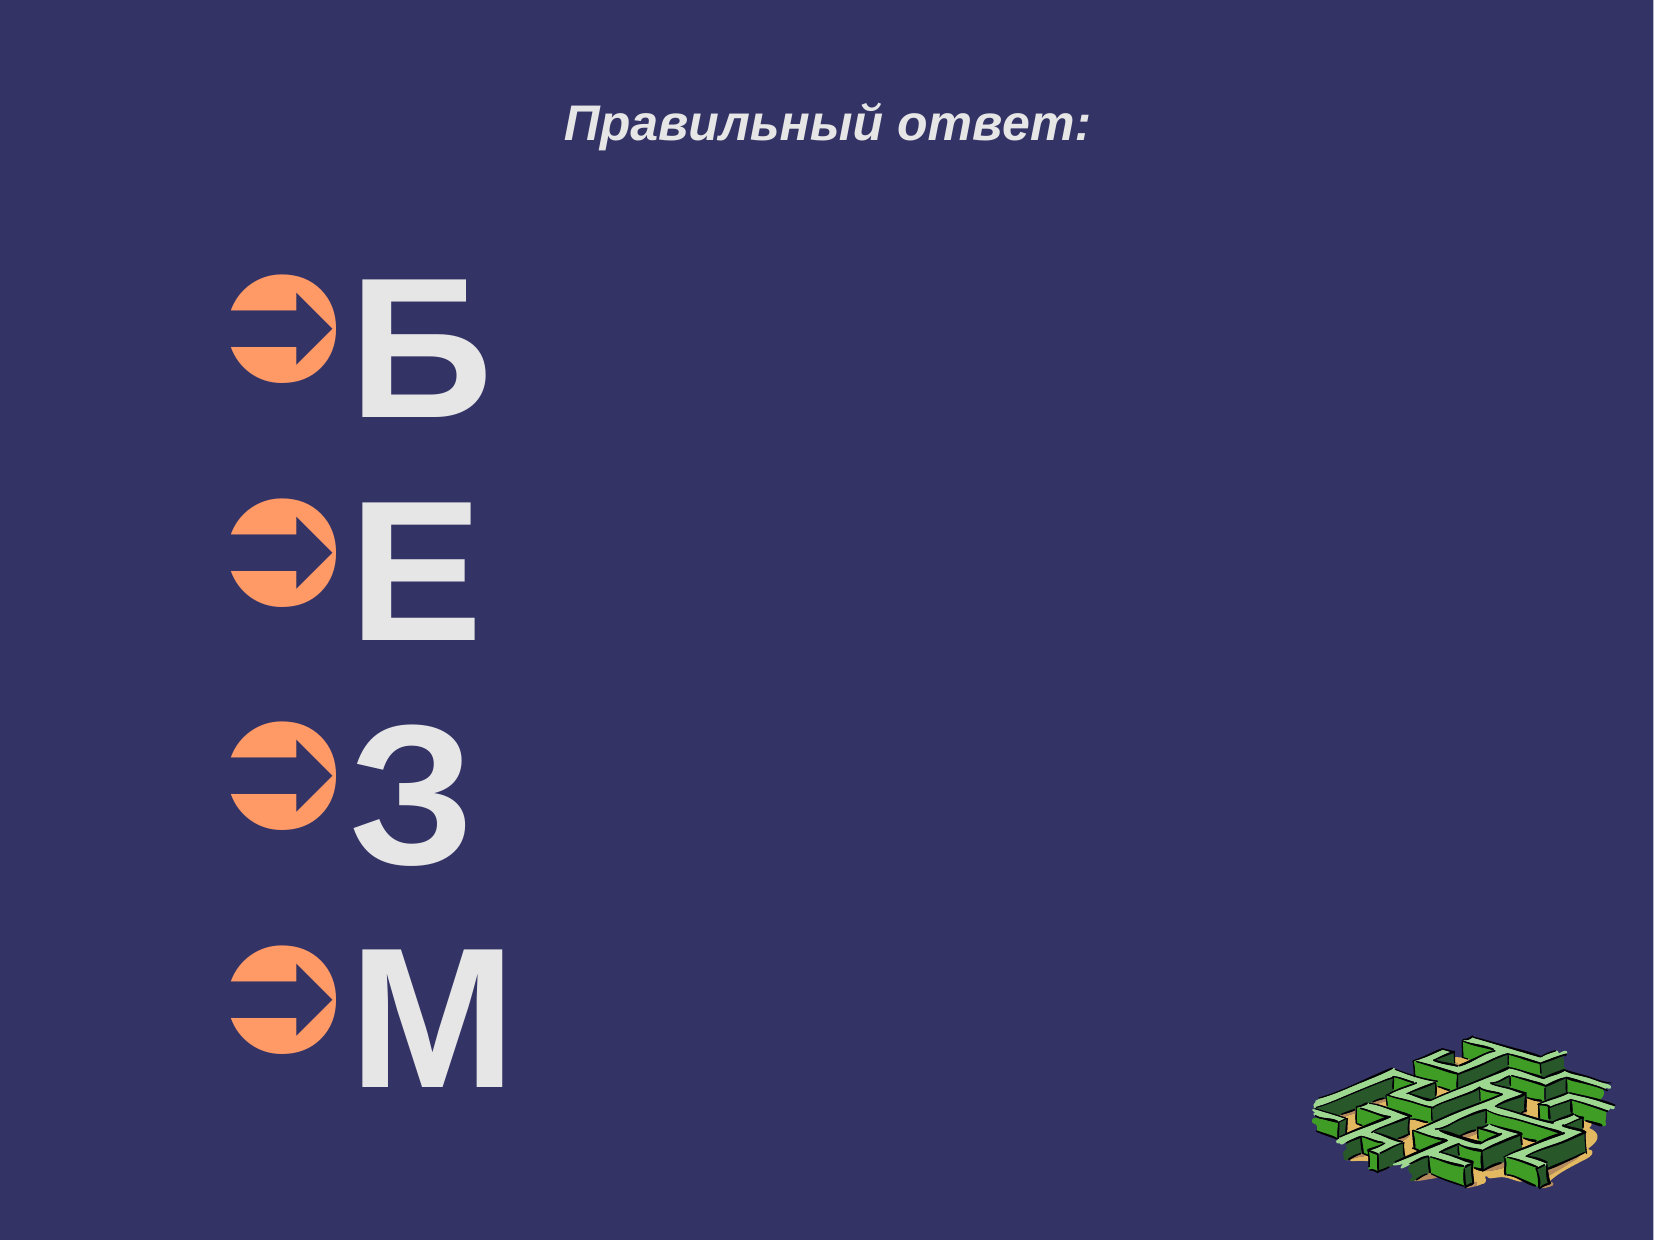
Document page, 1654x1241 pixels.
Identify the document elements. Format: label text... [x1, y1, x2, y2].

list Б Е З М [203, 236, 1595, 1187]
title Правильный ответ: [121, 19, 1534, 227]
